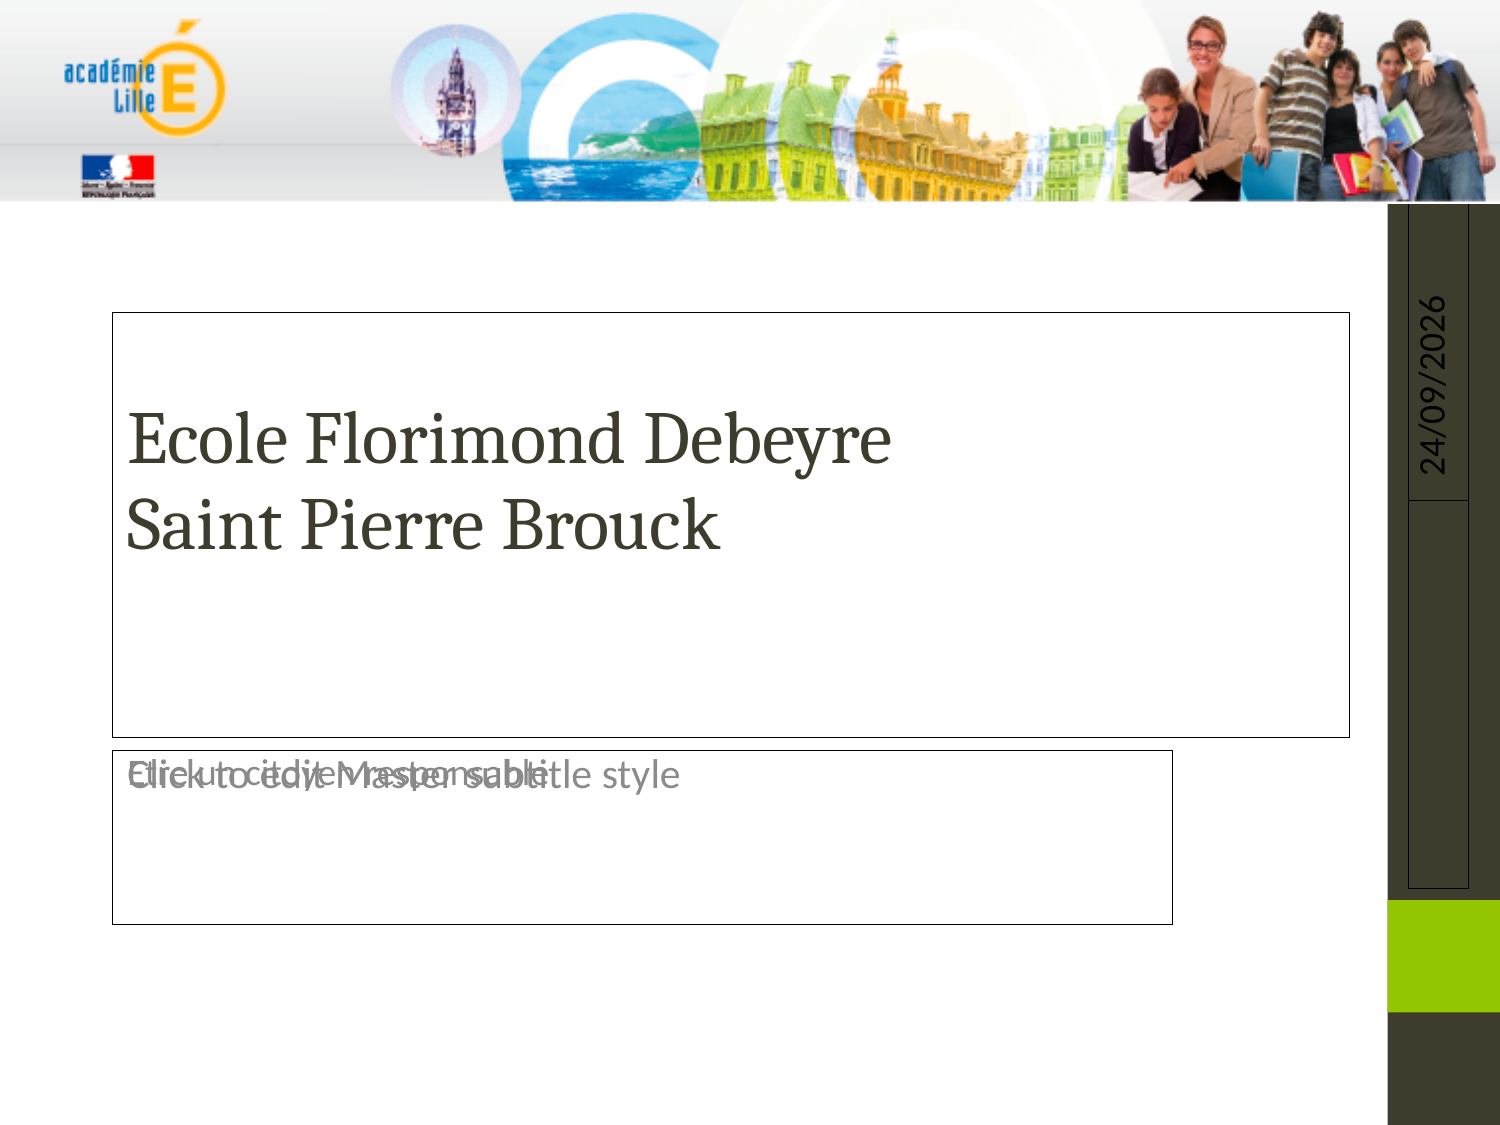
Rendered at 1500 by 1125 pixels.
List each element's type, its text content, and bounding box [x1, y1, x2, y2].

title Ecole Florimond Debeyre Saint Pierre Brouck [112, 312, 1350, 738]
picture [0, 0, 1500, 204]
text_box Etre un citoyen responsable [112, 750, 1173, 925]
